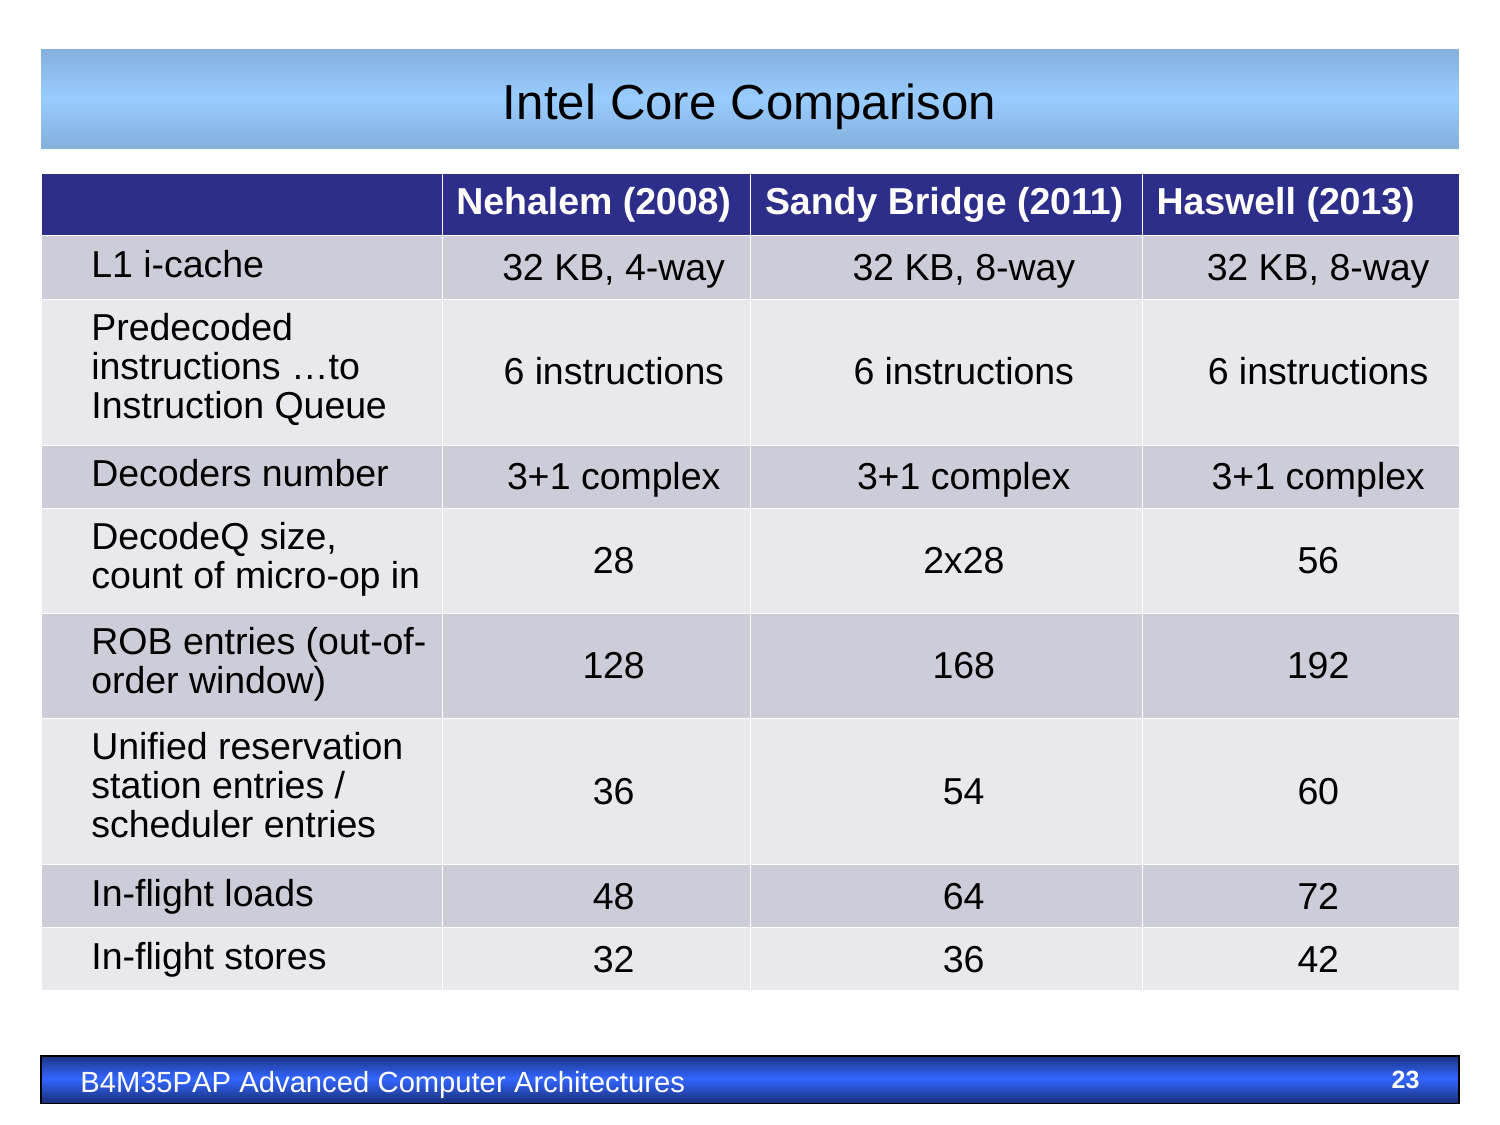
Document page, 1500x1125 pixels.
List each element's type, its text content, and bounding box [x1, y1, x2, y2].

table_cell 32 KB, 4-way [443, 236, 750, 299]
table_cell 168 [751, 614, 1142, 718]
table_cell 36 [443, 719, 750, 864]
table_cell ROB entries (out-of-order window) [42, 614, 442, 718]
table_cell 28 [443, 509, 750, 613]
table_cell In-flight stores [42, 928, 442, 990]
table_cell 3+1 complex [751, 446, 1142, 508]
table_cell 56 [1143, 509, 1459, 613]
table_header Sandy Bridge (2011) [751, 174, 1142, 235]
table_cell 54 [751, 719, 1142, 864]
table_cell 48 [443, 865, 750, 927]
table_header Haswell (2013) [1143, 174, 1459, 235]
table_cell In-flight loads [42, 865, 442, 927]
table_cell 64 [751, 865, 1142, 927]
table_cell Predecoded instructions …to Instruction Queue [42, 300, 442, 445]
table_header Nehalem (2008) [443, 174, 750, 235]
table_cell 6 instructions [443, 300, 750, 445]
table_header [42, 174, 442, 235]
table_cell 6 instructions [751, 300, 1142, 445]
table_cell 32 [443, 928, 750, 990]
table_cell 6 instructions [1143, 300, 1459, 445]
table_cell DecodeQ size, count of micro-op in [42, 509, 442, 613]
table_cell 32 KB, 8-way [1143, 236, 1459, 299]
title Intel Core Comparison [41, 49, 1459, 149]
table_cell 128 [443, 614, 750, 718]
table_cell Unified reservation station entries / scheduler entries [42, 719, 442, 864]
table_cell 3+1 complex [1143, 446, 1459, 508]
table_cell 3+1 complex [443, 446, 750, 508]
table_cell 2x28 [751, 509, 1142, 613]
table_cell 32 KB, 8-way [751, 236, 1142, 299]
table_cell 72 [1143, 865, 1459, 927]
table_cell 36 [751, 928, 1142, 990]
table_cell 192 [1143, 614, 1459, 718]
table_cell 42 [1143, 928, 1459, 990]
table_cell 60 [1143, 719, 1459, 864]
table_cell Decoders number [42, 446, 442, 508]
table_cell L1 i-cache [42, 236, 442, 299]
